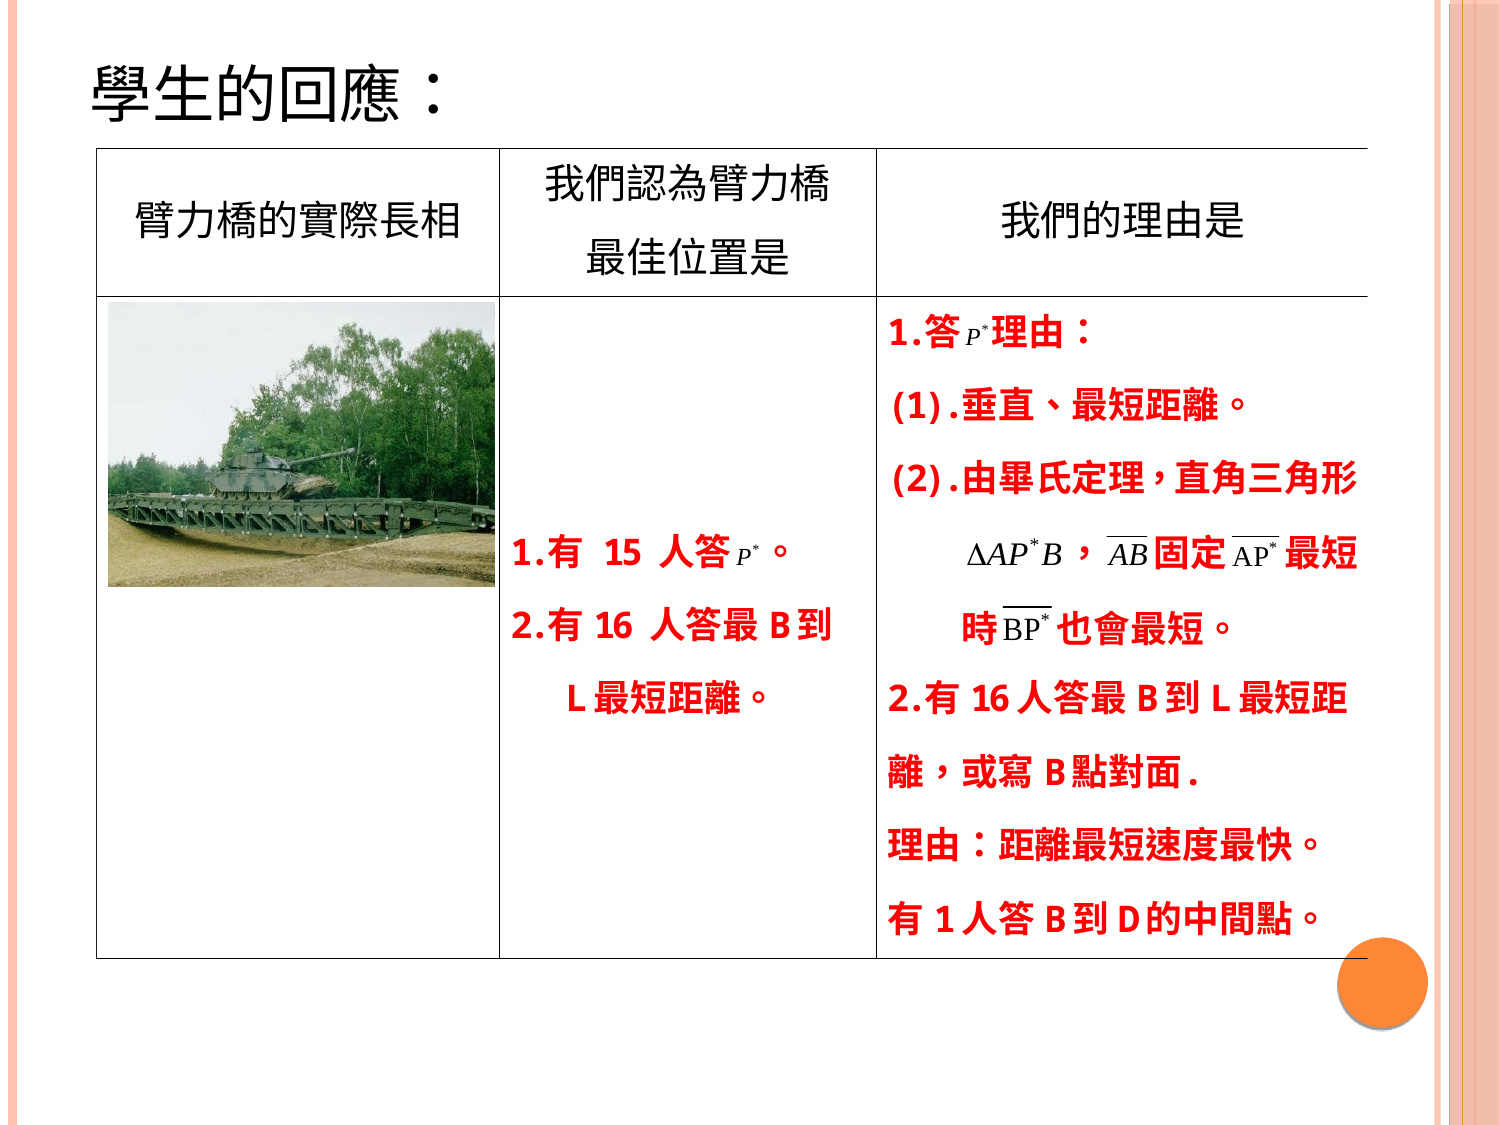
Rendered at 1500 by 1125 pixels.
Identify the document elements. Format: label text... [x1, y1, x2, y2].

title 學生的回應： [75, 45, 1300, 138]
chart [96, 148, 1368, 1068]
